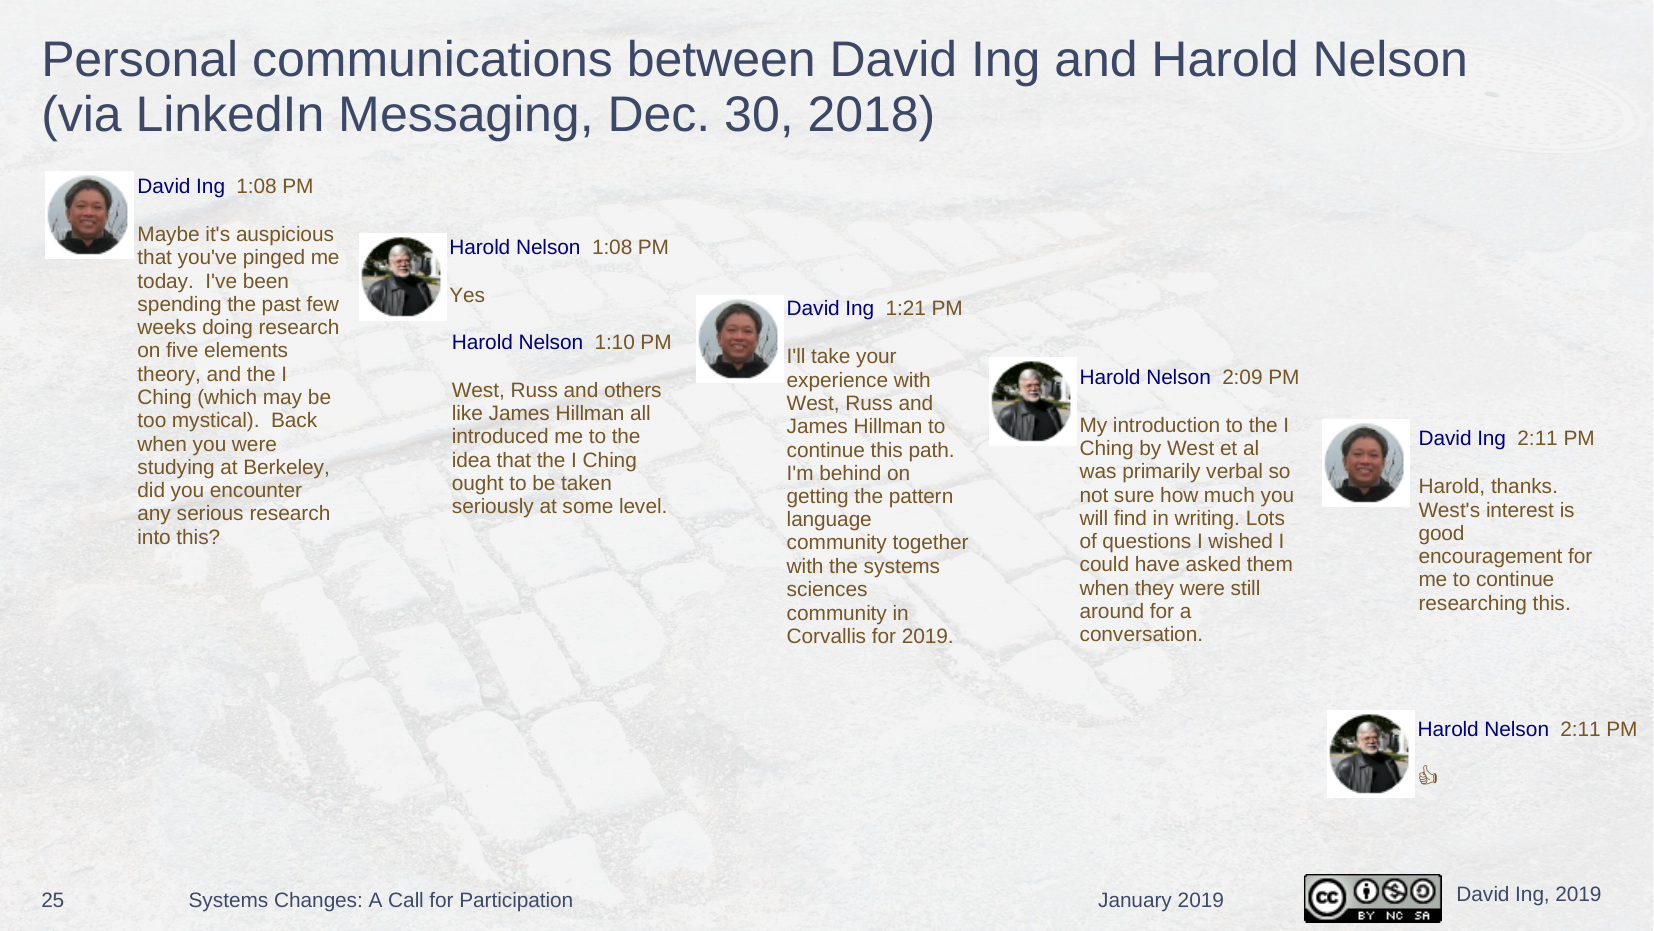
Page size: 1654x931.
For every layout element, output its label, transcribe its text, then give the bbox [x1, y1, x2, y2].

text_box Harold Nelson 1:08 PM Yes [434, 228, 689, 325]
picture [0, 0, 1654, 931]
text_box David Ing 1:08 PM Maybe it's auspicious that you've pinged me today. I've been spending the past few weeks doing research on five elements theory, and the I Ching (which may be too mystical). Back when you were studying at Berkeley, did you encounter any serious research into this? [122, 167, 355, 564]
text_box David Ing 1:21 PM I'll take your experience with West, Russ and James Hillman to continue this path. I'm behind on getting the pattern language community together with the systems sciences community in Corvallis for 2019. [771, 289, 985, 704]
text_box David Ing 2:11 PM Harold, thanks. West's interest is good encouragement for me to continue researching this. [1403, 419, 1614, 623]
title Personal communications between David Ing and Harold Nelson (via LinkedIn Messaging, Dec. 30, 2018) [41, 30, 1613, 143]
text_box Harold Nelson 1:10 PM West, Russ and others like James Hillman all introduced me to the idea that the I Ching ought to be taken seriously at some level. [437, 323, 691, 574]
text_box Harold Nelson 2:11 PM 👍 [1402, 710, 1653, 845]
text_box Harold Nelson 2:09 PM My introduction to the I Ching by West et al was primarily verbal so not sure how much you will find in writing. Lots of questions I wished I could have asked them when they were still around for a conversation. [1064, 358, 1317, 654]
